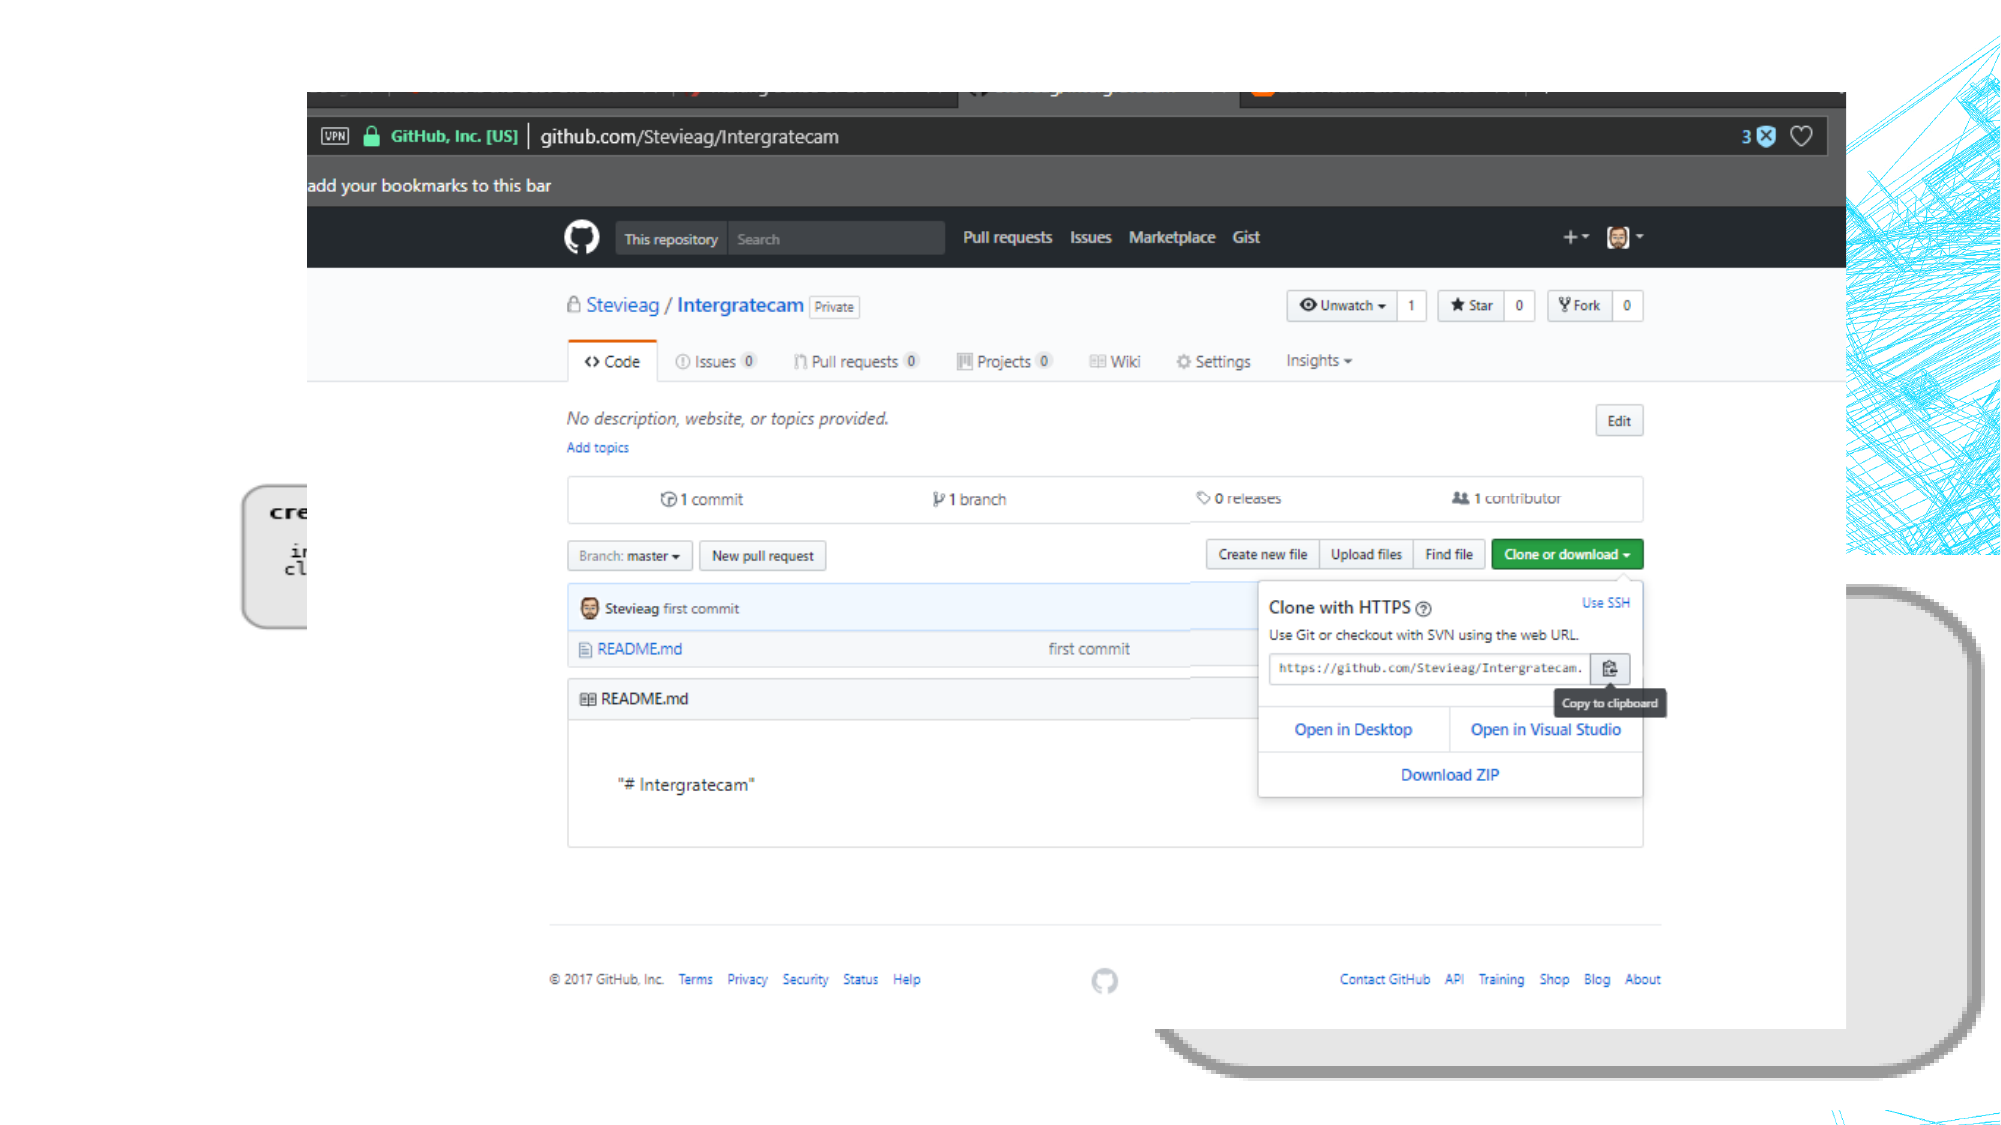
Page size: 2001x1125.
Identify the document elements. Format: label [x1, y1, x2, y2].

picture [224, 92, 2000, 1110]
